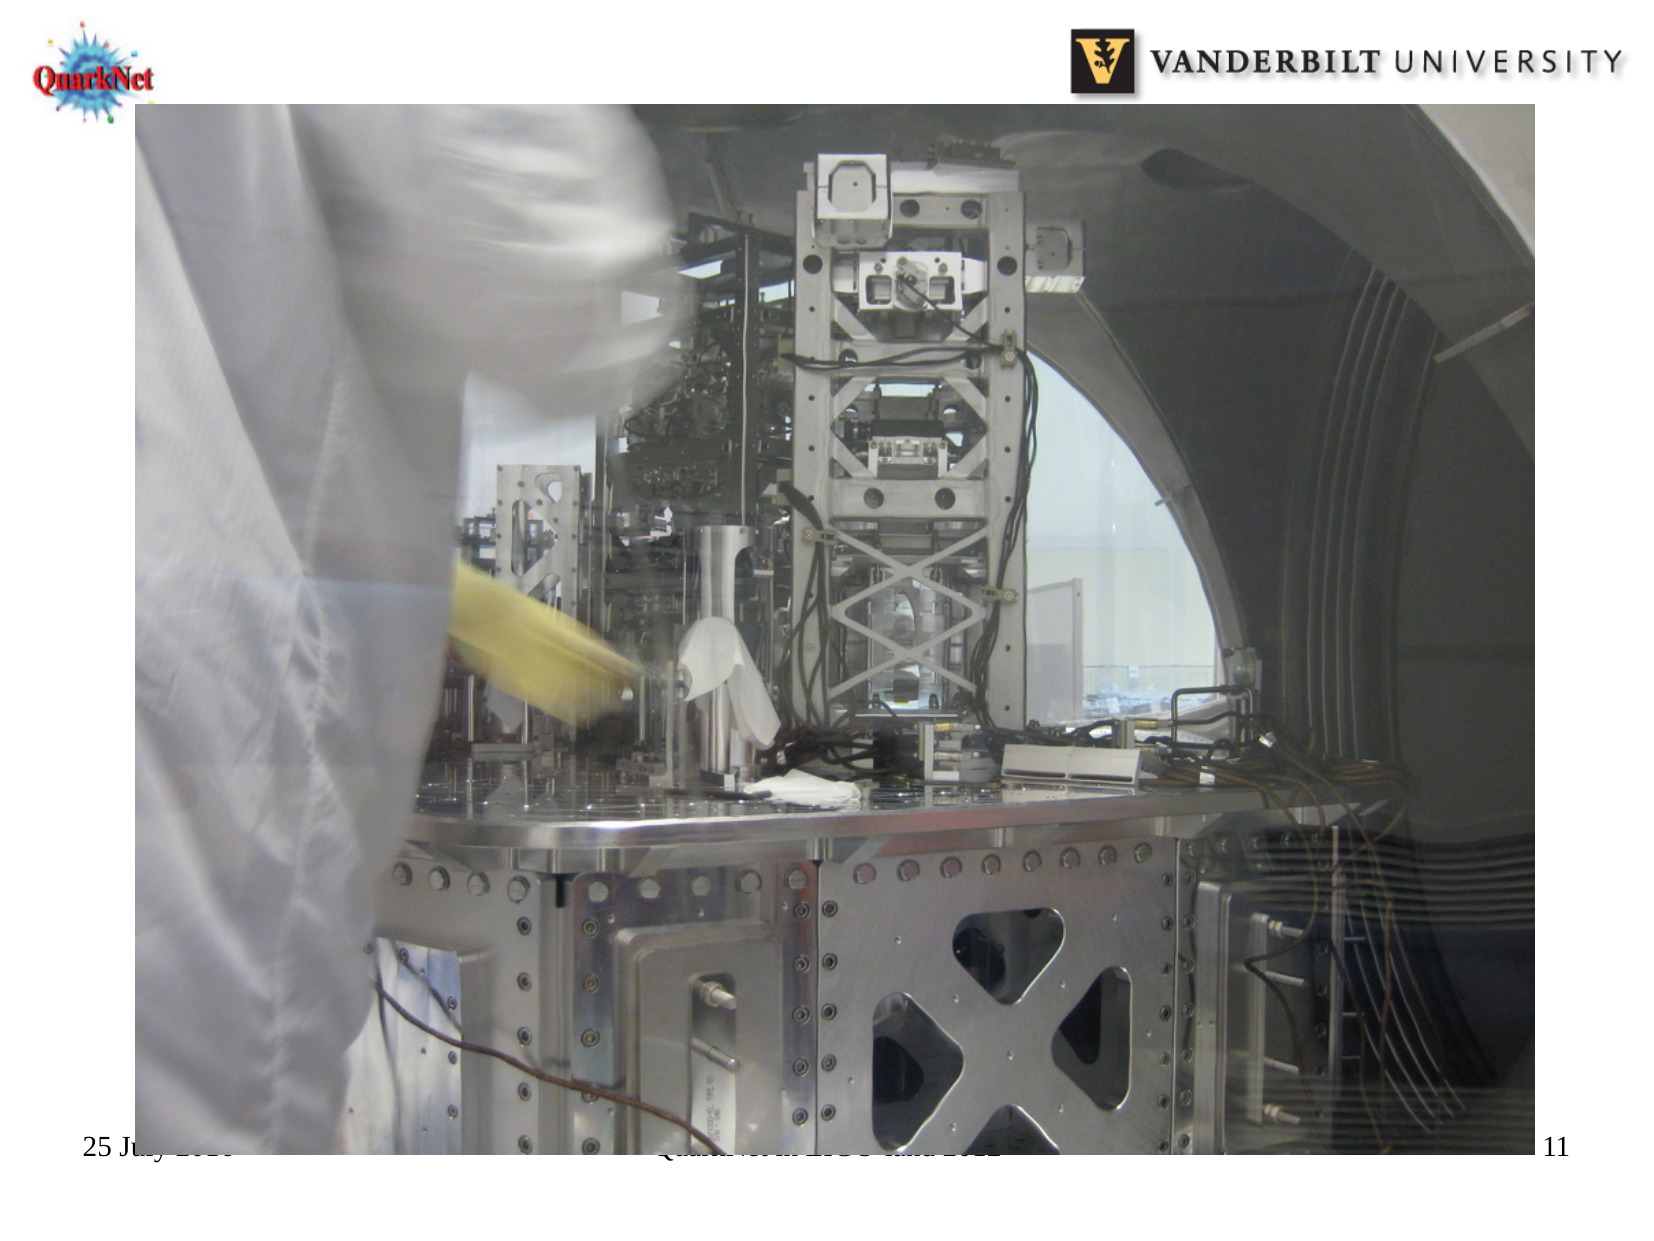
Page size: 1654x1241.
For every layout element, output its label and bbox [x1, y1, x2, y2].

picture [19, 16, 1637, 1156]
